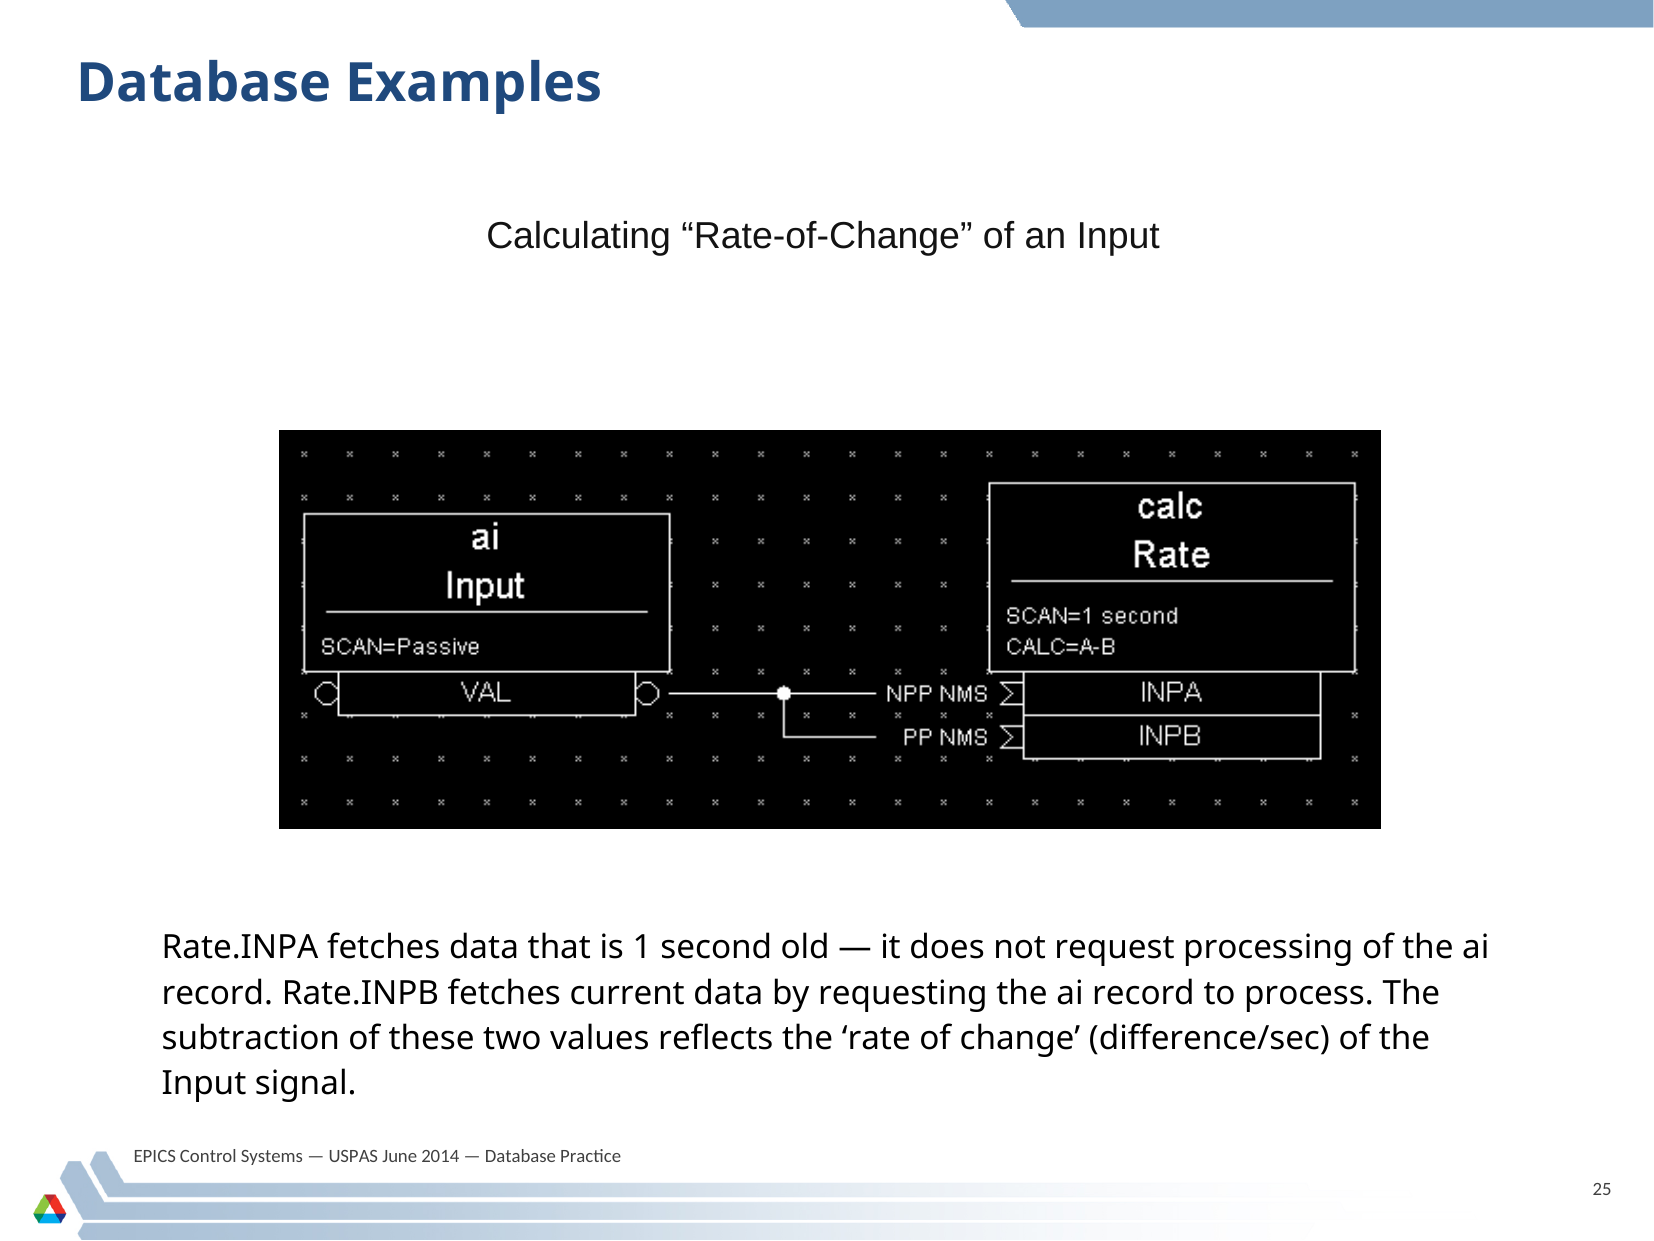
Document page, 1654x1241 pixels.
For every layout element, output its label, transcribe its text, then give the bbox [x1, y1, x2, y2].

title Database Examples [61, 51, 1500, 123]
text_box Calculating “Rate-of-Change” of an Input [82, 206, 1564, 265]
text_box Rate.INPA fetches data that is 1 second old — it does not request processing of the ai record. Rate.INPB fetches current data by requesting the ai record to process. The subtraction of these two values reflects the ‘rate of change’ (difference/sec) of the Input signal. [146, 915, 1525, 1113]
picture [0, 0, 1654, 29]
picture [0, 1143, 1654, 1240]
picture [279, 430, 1381, 829]
